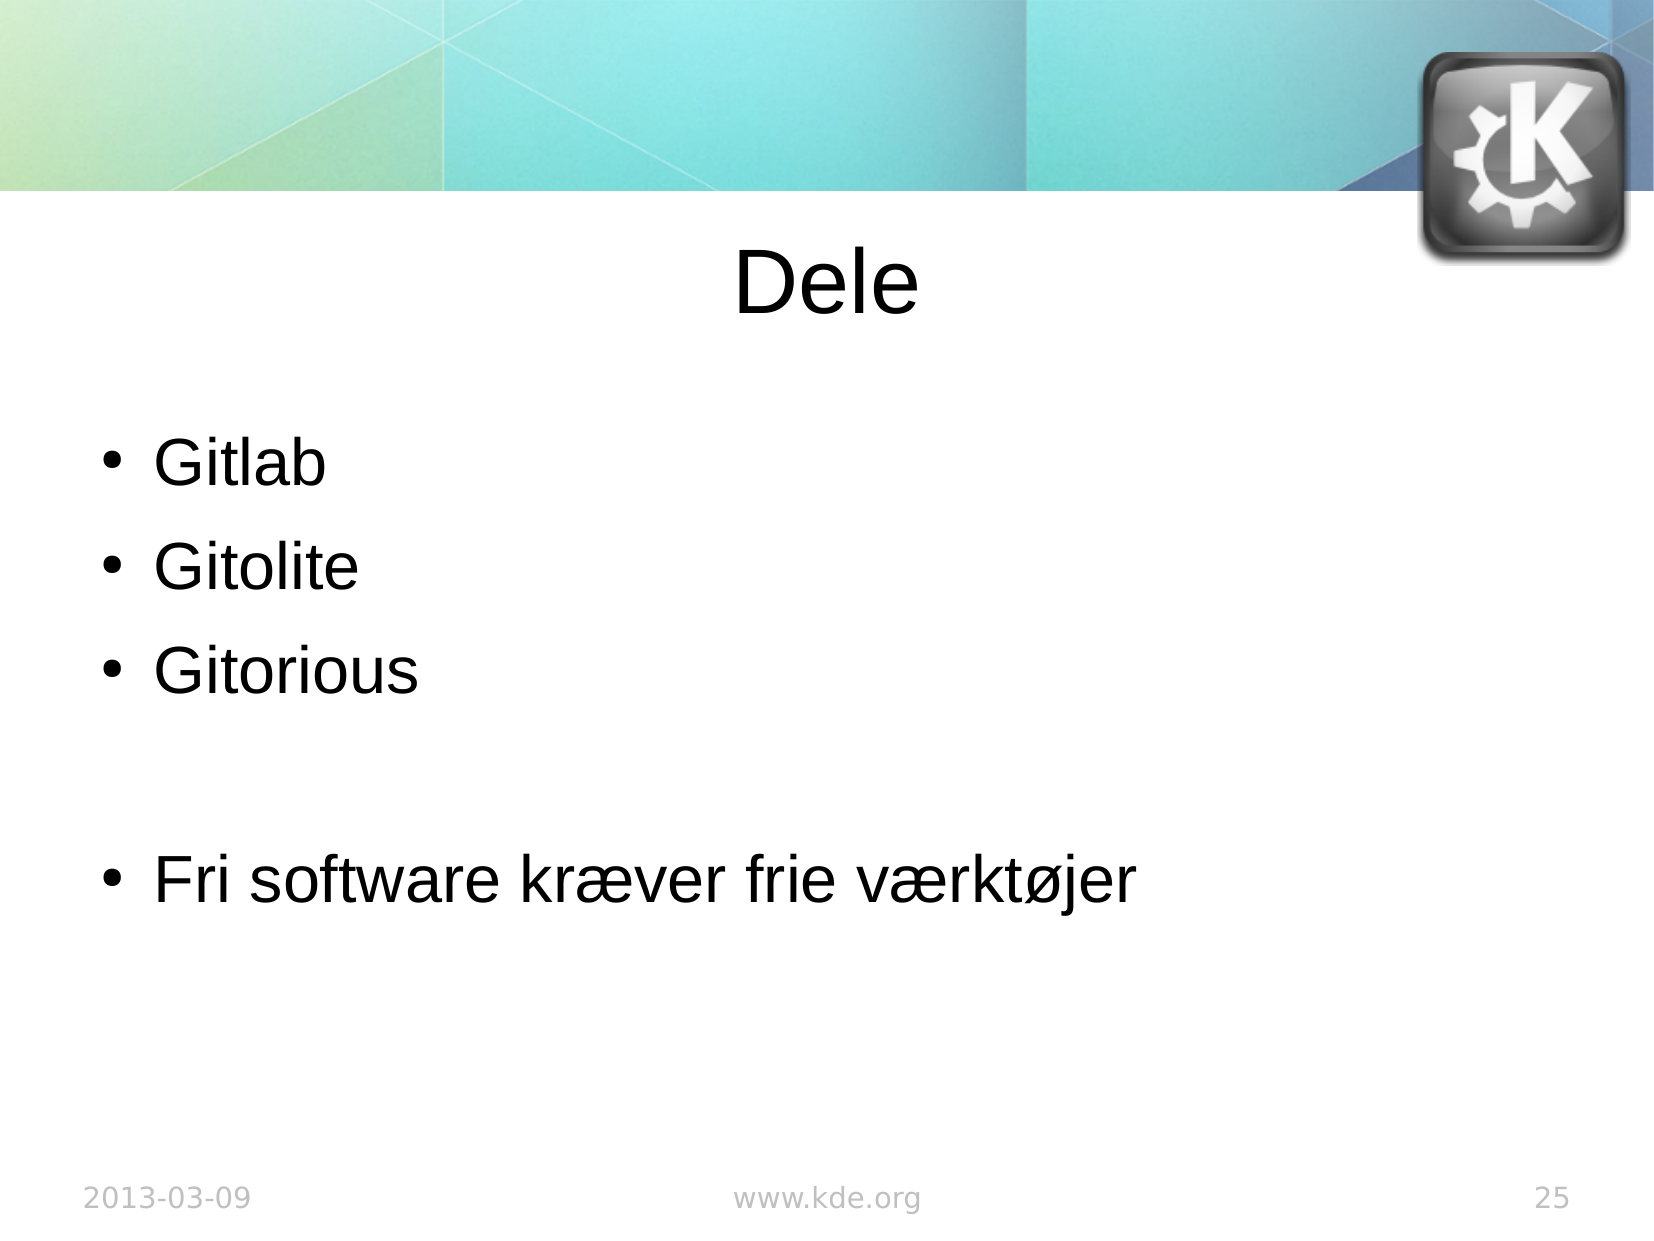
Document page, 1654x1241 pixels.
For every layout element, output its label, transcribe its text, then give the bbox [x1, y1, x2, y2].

picture [0, 0, 1654, 191]
list Gitlab Gitolite Gitorious Fri software kræver frie værktøjer [82, 424, 1571, 1144]
title Dele [82, 178, 1571, 386]
